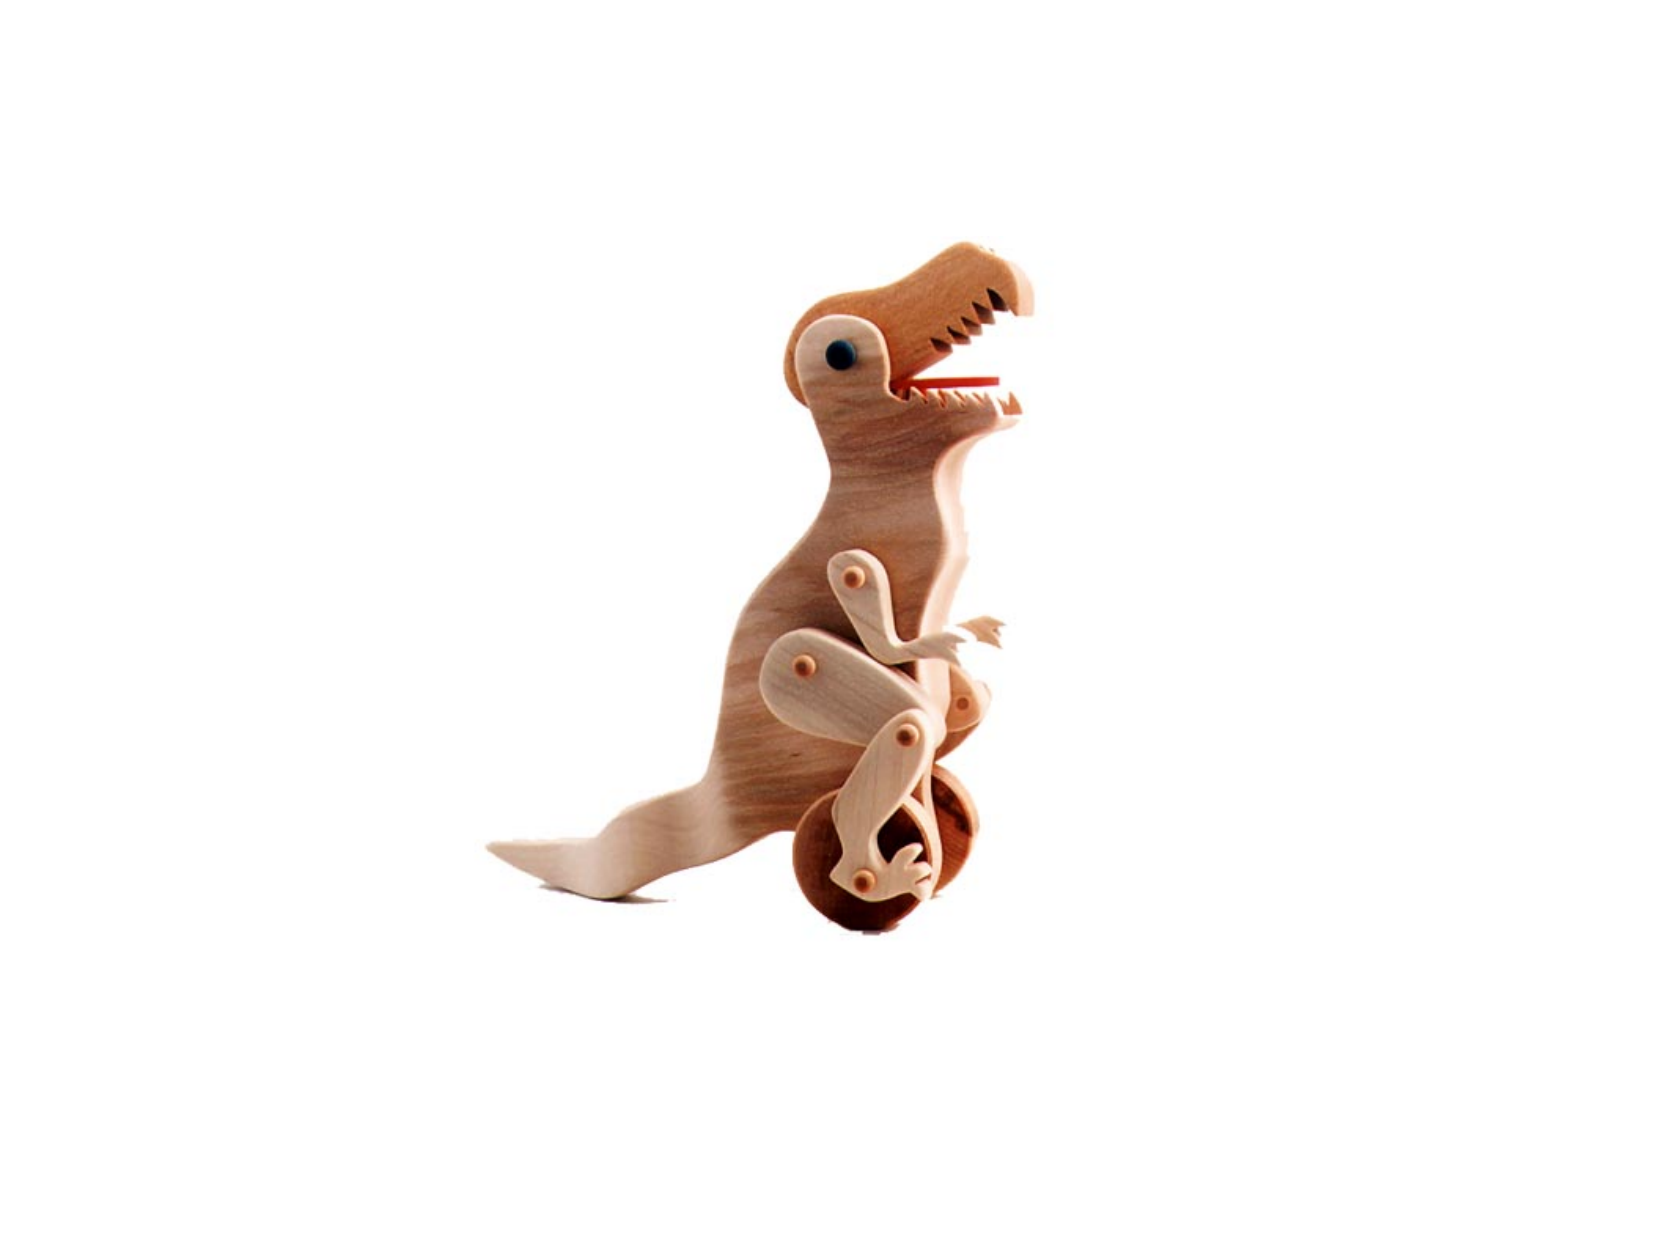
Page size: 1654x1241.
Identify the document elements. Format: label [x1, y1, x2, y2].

picture [450, 236, 1079, 976]
